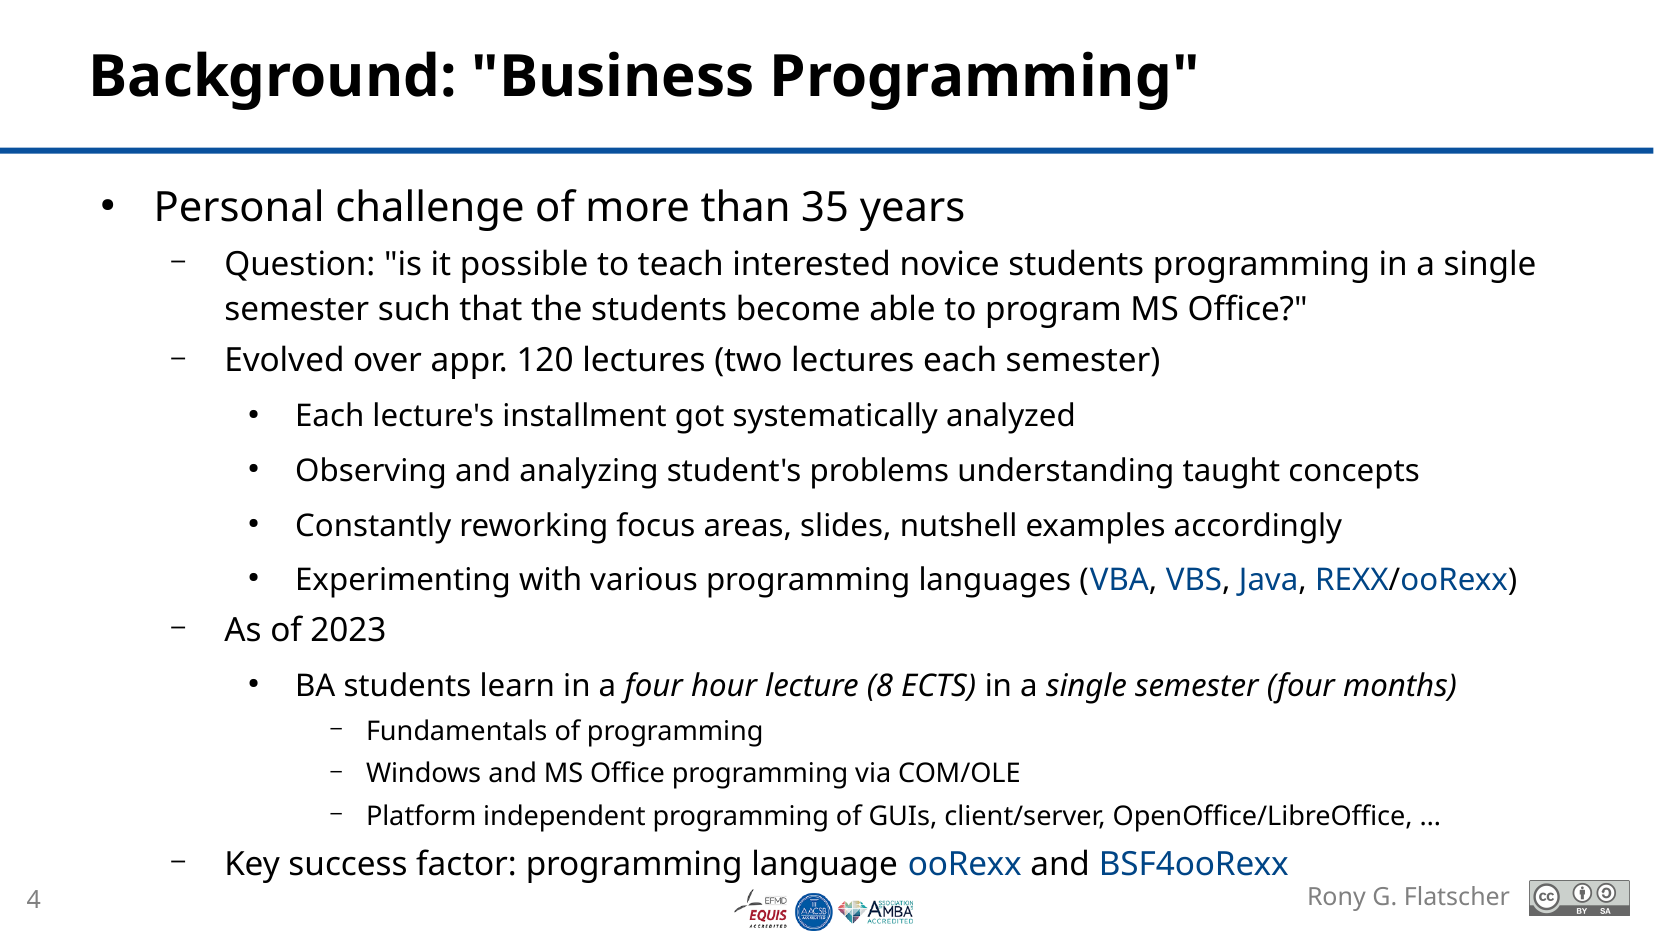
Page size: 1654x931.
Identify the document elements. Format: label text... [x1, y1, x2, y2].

title Background: "Business Programming" [29, 0, 1654, 148]
picture [734, 889, 913, 931]
list Personal challenge of more than 35 years Question: "is it possible to teach interested novice students programming in a single semester such that the students become able to program MS Office?" Evolved over appr. 120 lectures (two lectures each semester) Each lecture's installment got systematically analyzed Observing and analyzing student's problems understanding taught concepts Constantly reworking focus areas, slides, nutshell examples accordingly Experimenting with various programming languages (VBA, VBS, Java, REXX/ooRexx) As of 2023 BA students learn in a four hour lecture (8 ECTS) in a single semester (four months) Fundamentals of programming Windows and MS Office programming via COM/OLE Platform independent programming of GUIs, client/server, OpenOffice/LibreOffice, … Key success factor: programming language ooRexx and BSF4ooRexx [82, 177, 1625, 857]
